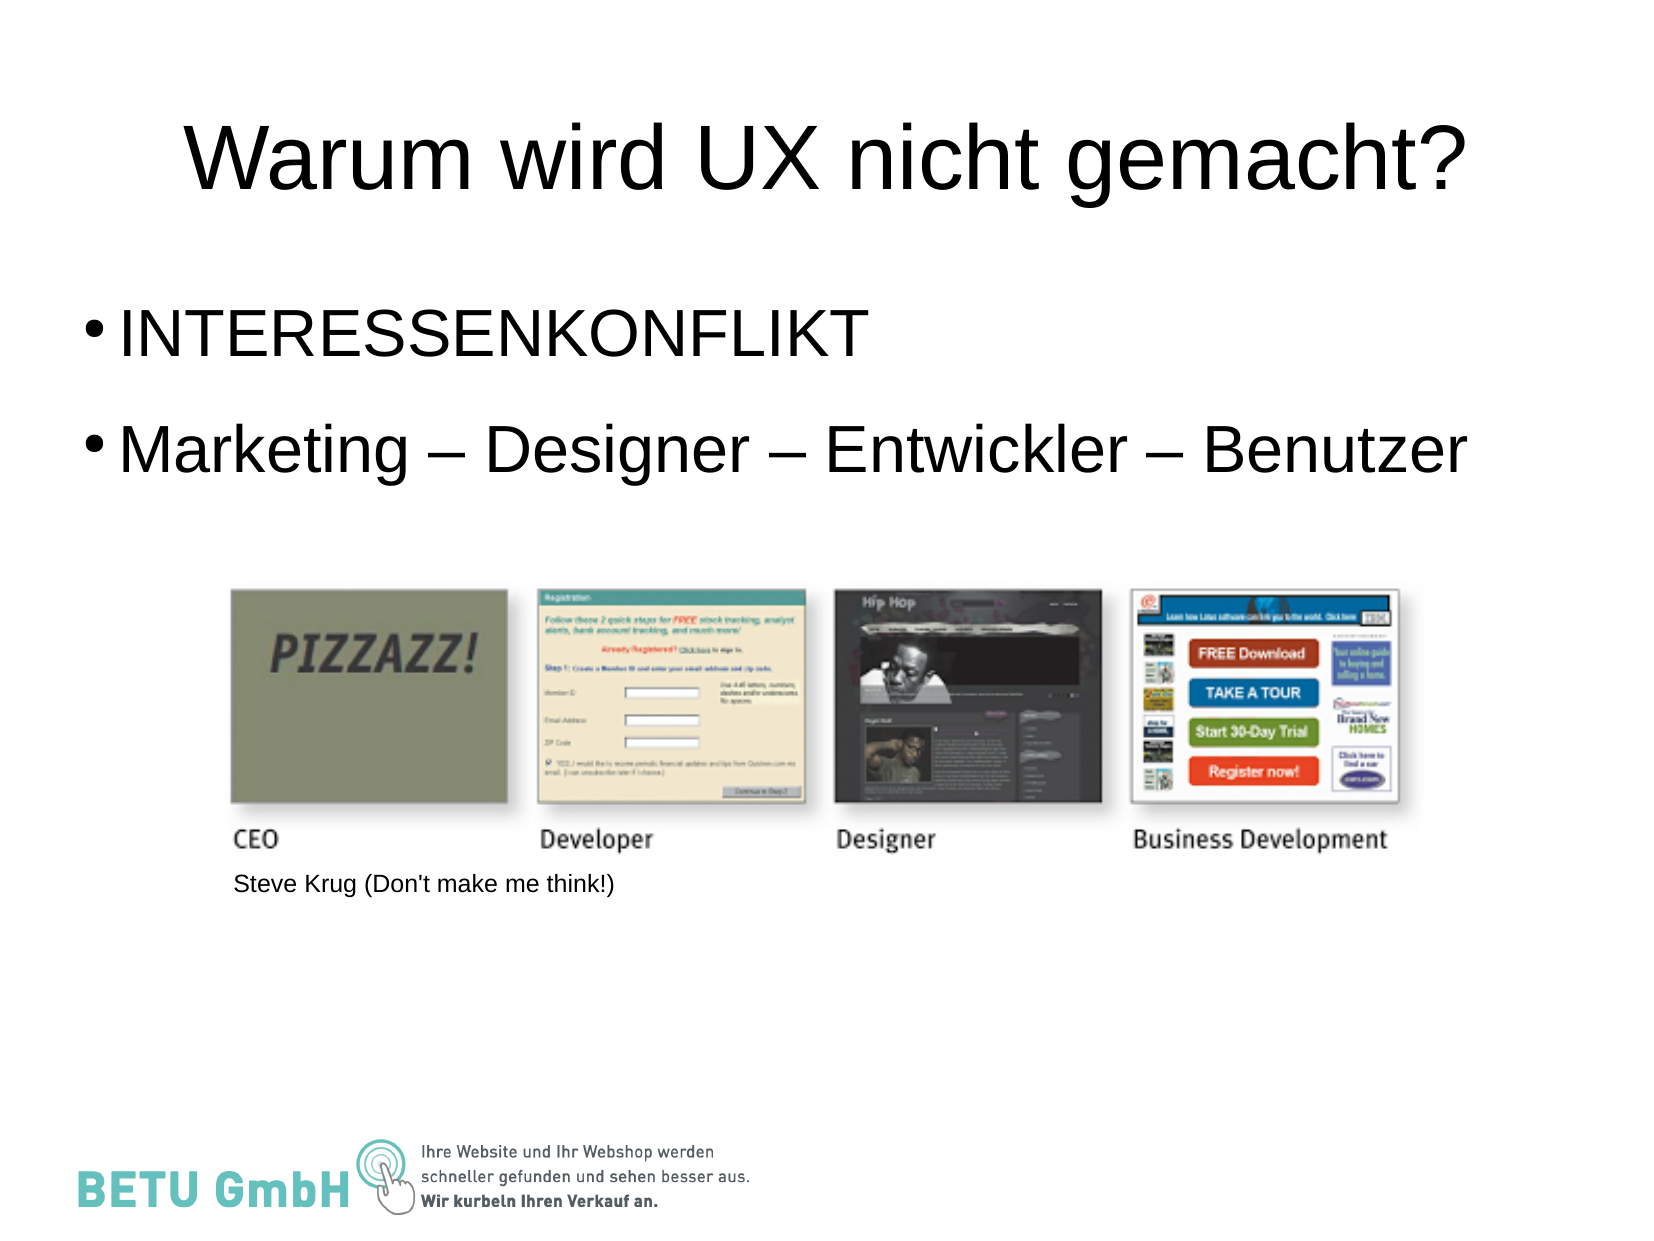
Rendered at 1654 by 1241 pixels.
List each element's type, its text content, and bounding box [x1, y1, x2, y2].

text_box INTERESSENKONFLIKT Marketing – Designer – Entwickler – Benutzer [82, 290, 1571, 1010]
picture [70, 1138, 815, 1216]
text_box Warum wird UX nicht gemacht? [82, 49, 1571, 257]
text_box Steve Krug (Don't make me think!) [218, 860, 697, 904]
picture [200, 568, 1436, 872]
